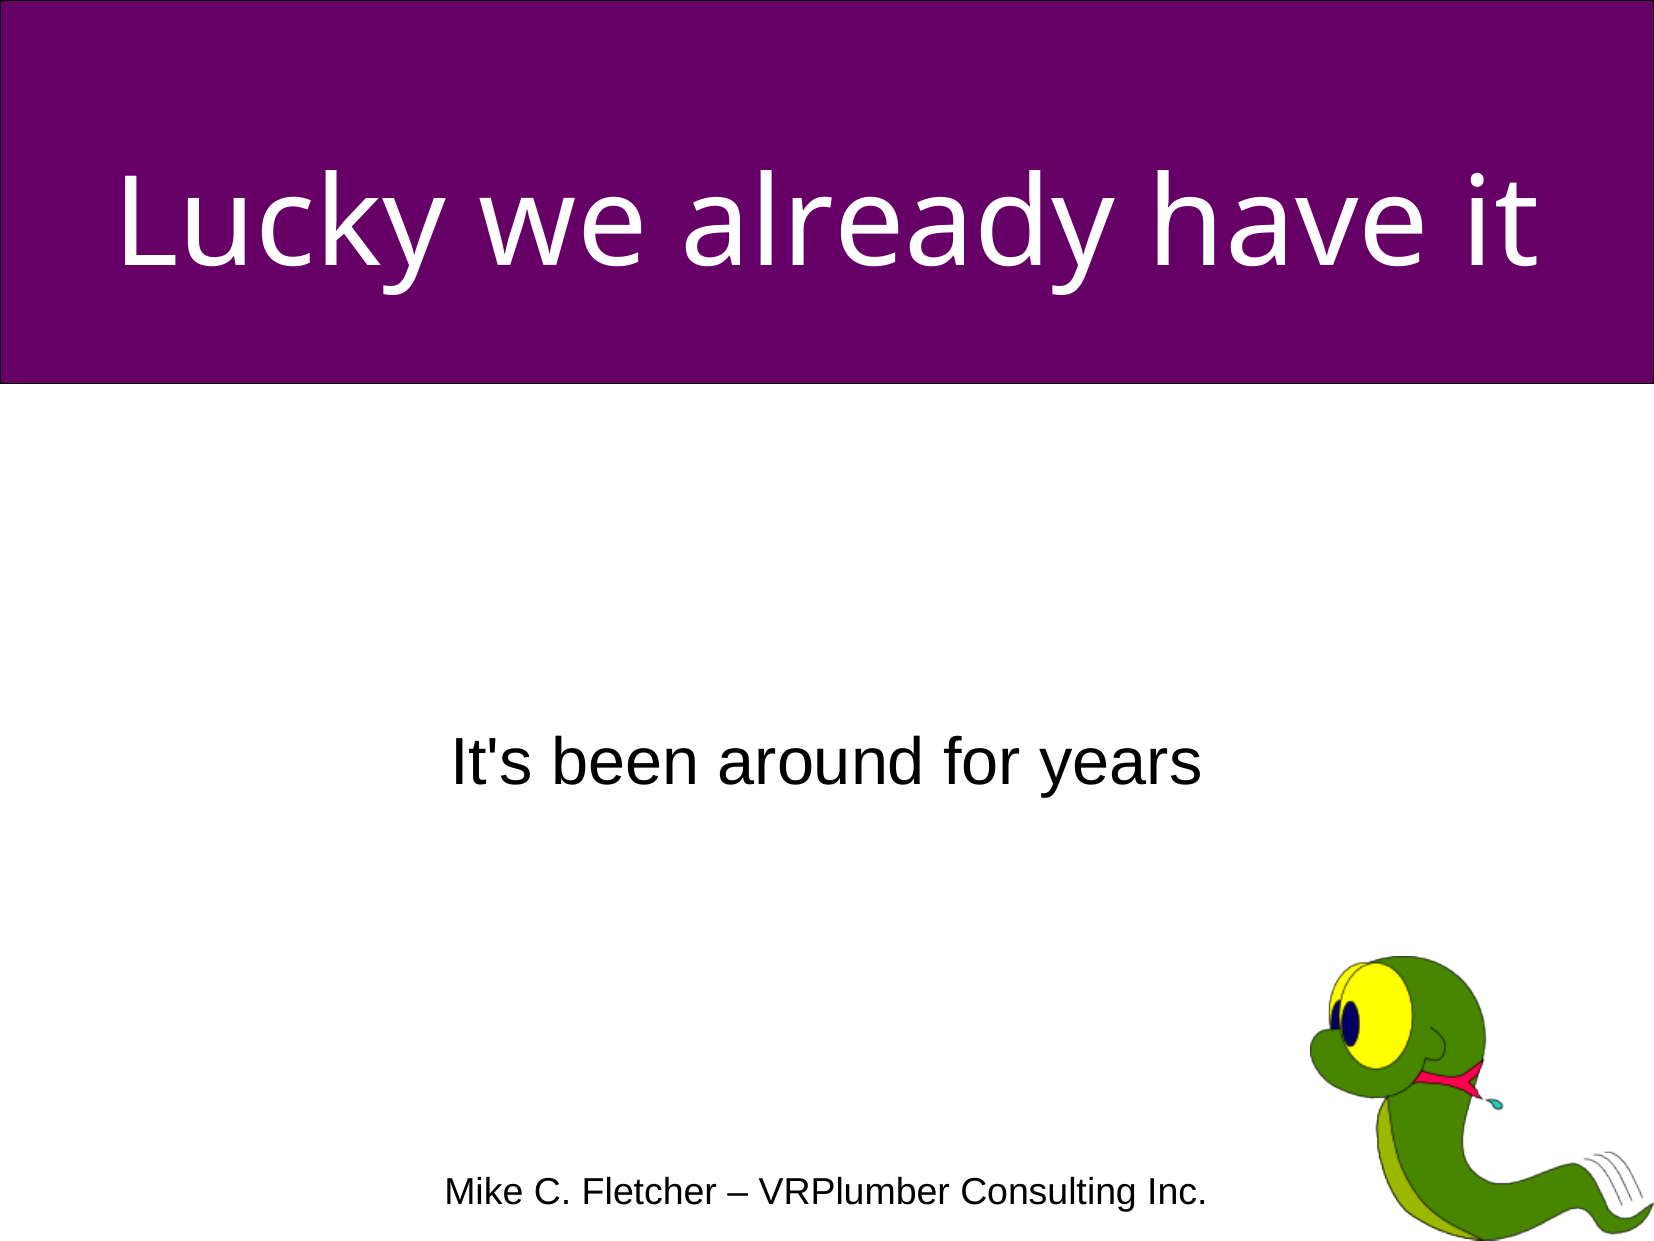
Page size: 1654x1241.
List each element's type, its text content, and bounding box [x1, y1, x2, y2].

subtitle It's been around for years [82, 420, 1571, 1102]
picture [1310, 956, 1654, 1241]
title Lucky we already have it [82, 56, 1571, 377]
